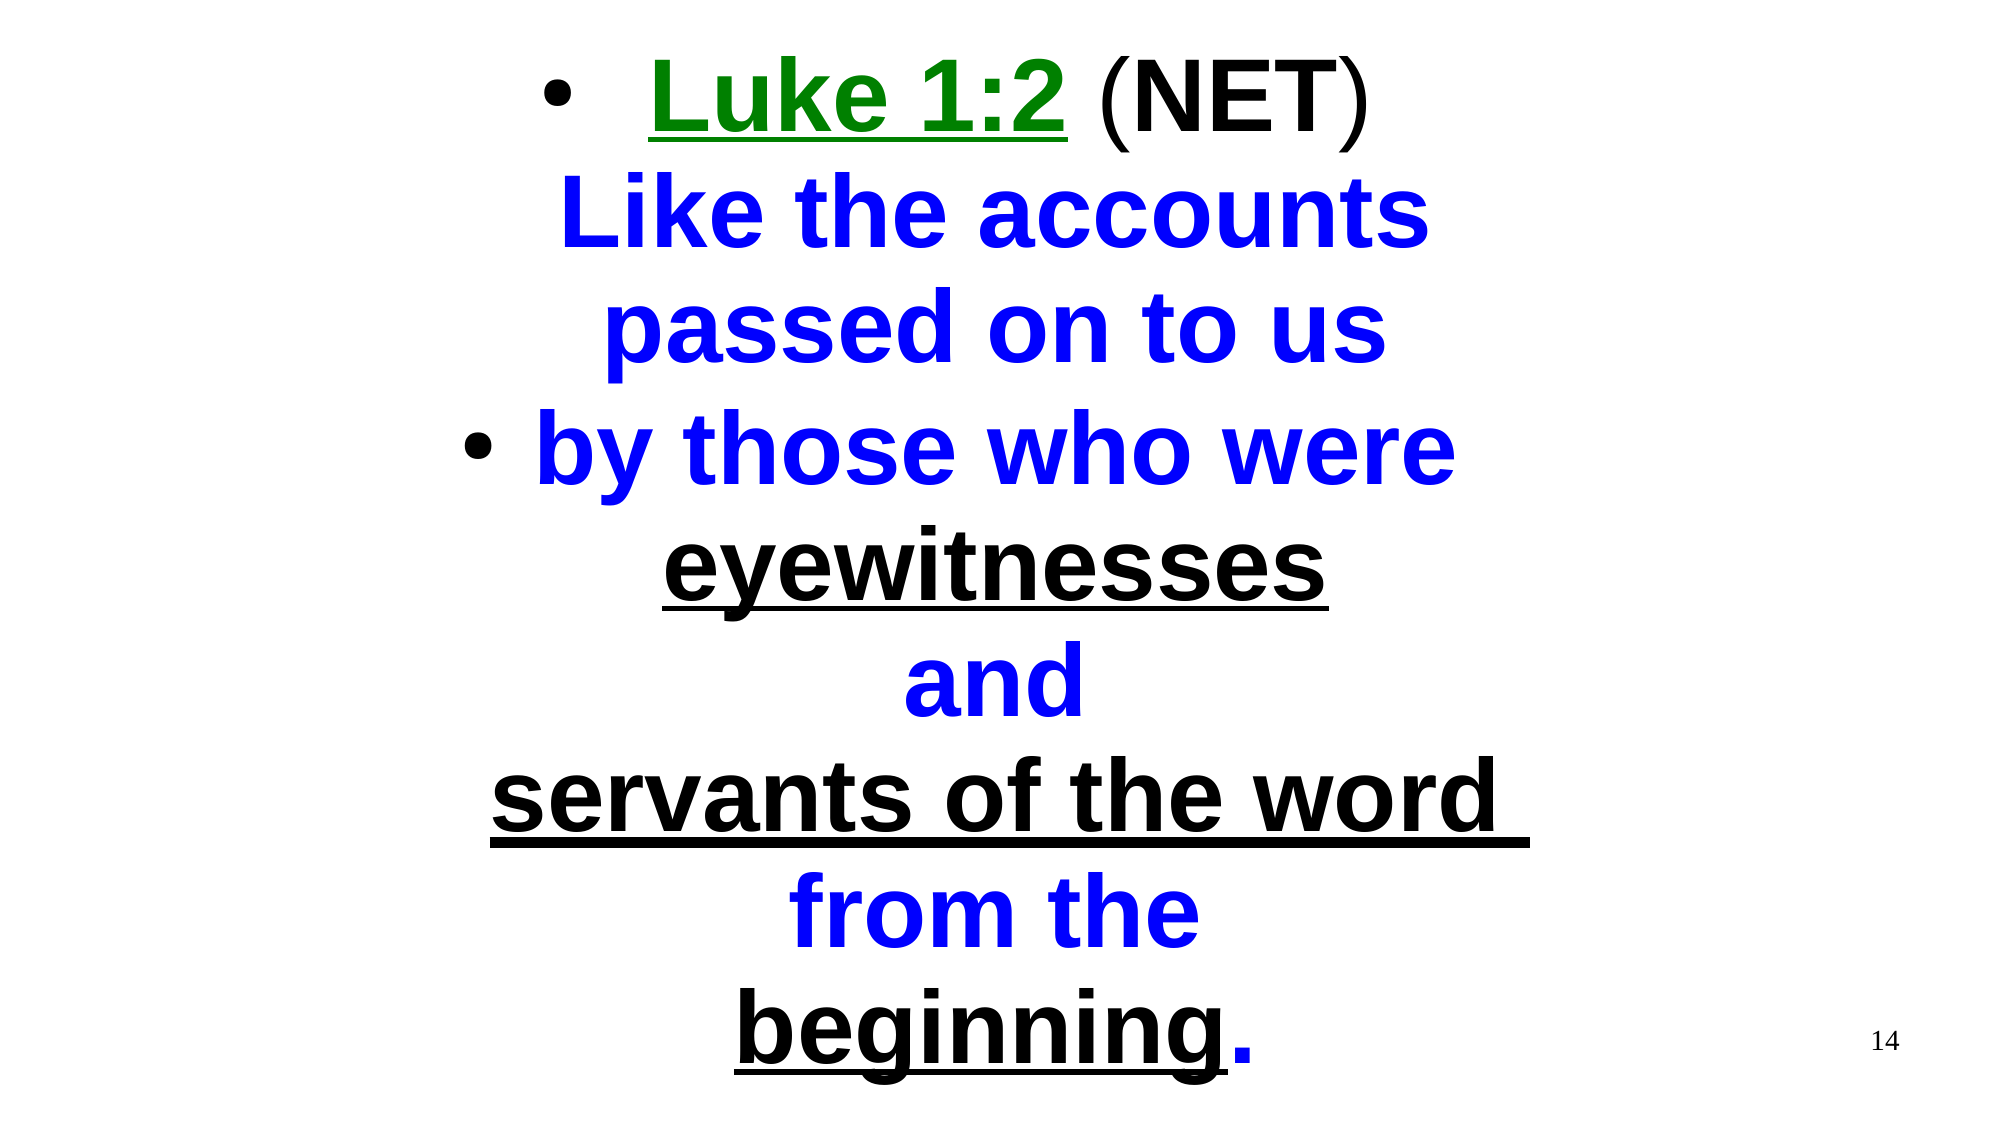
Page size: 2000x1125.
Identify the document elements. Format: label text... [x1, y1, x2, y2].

list Luke 1:2 (NET) Like the accounts passed on to us by those who were eyewitnesses and servants of the word from the beginning. [37, 37, 1951, 1088]
